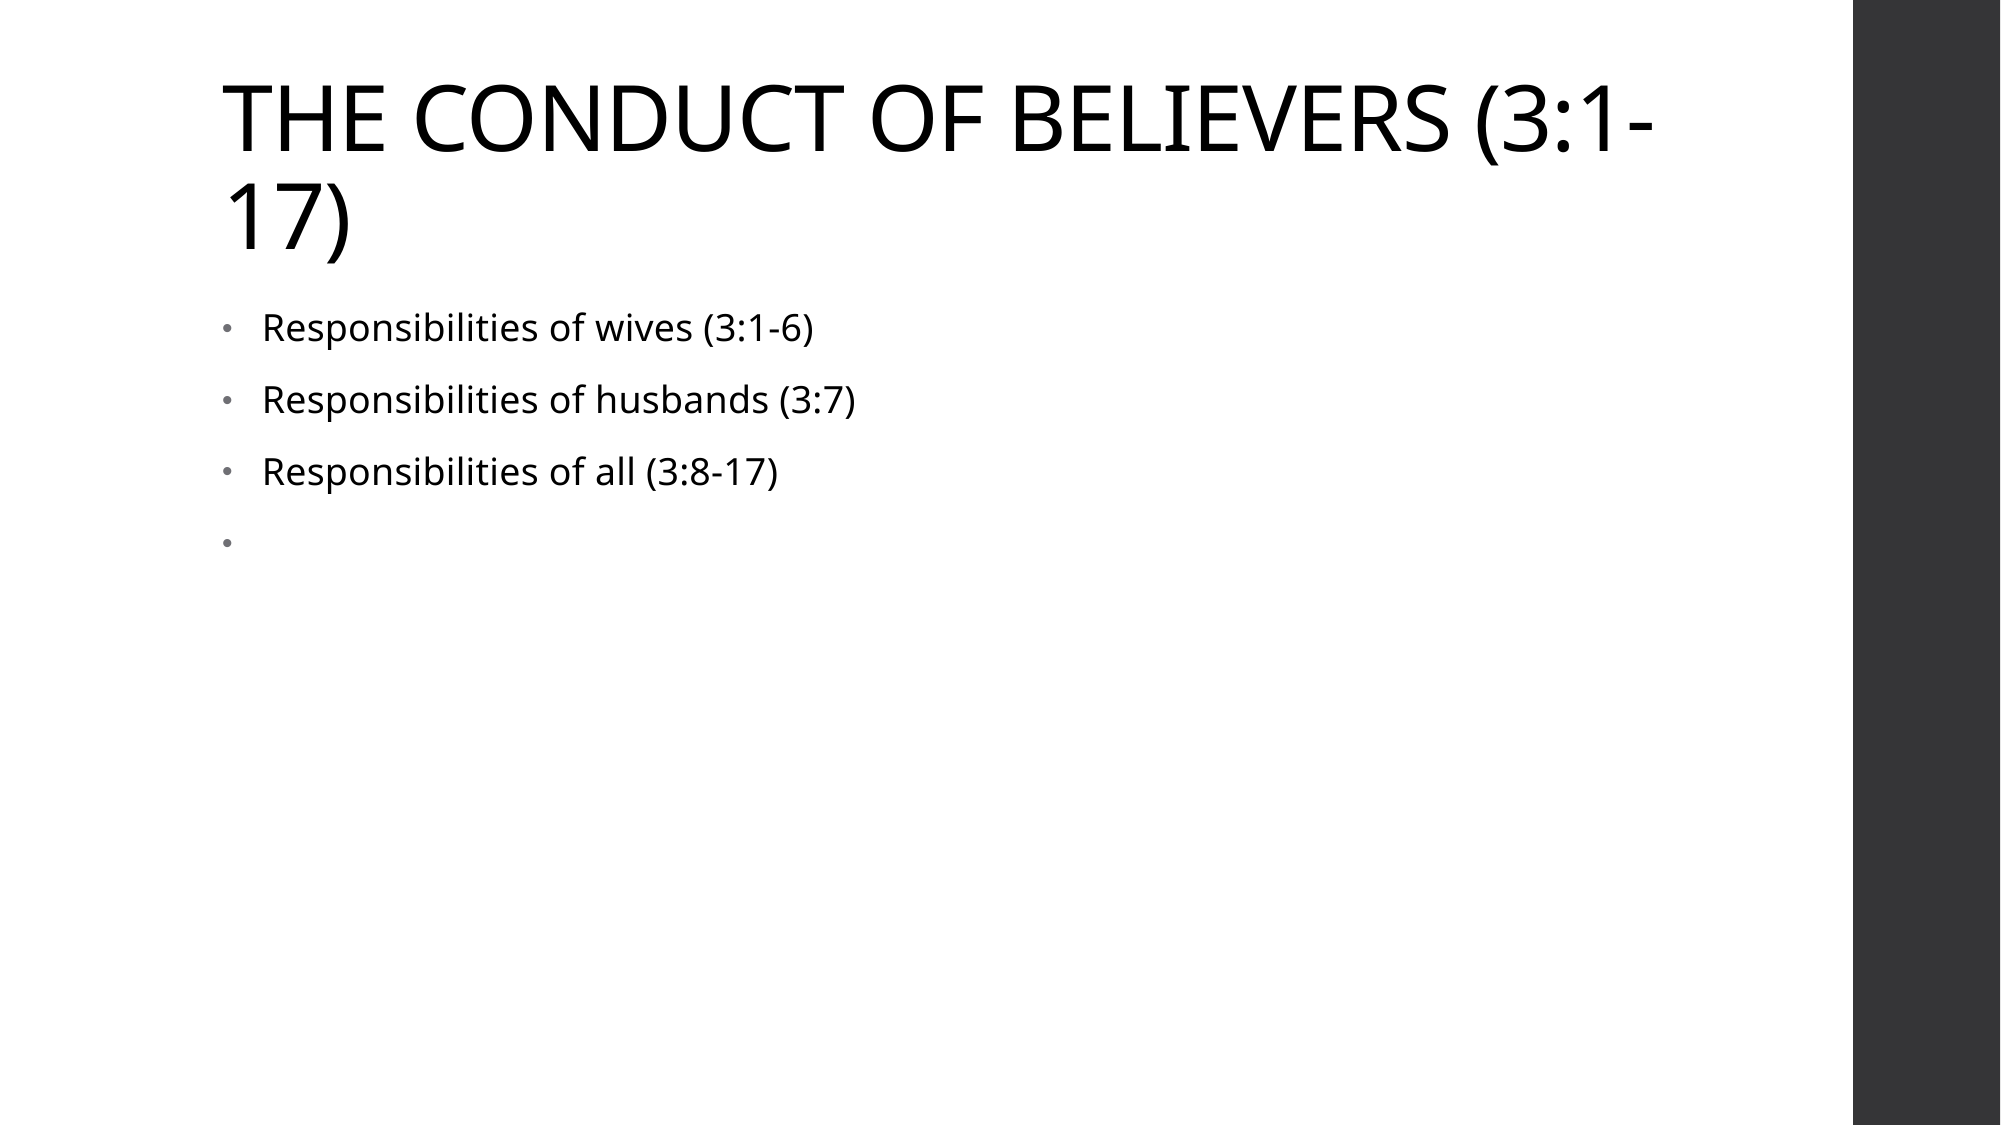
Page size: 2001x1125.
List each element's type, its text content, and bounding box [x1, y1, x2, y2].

title THE CONDUCT OF BELIEVERS (3:1-17) [206, 60, 1797, 278]
list Responsibilities of wives (3:1-6) Responsibilities of husbands (3:7) Responsibilities of all (3:8-17) [206, 299, 1617, 1014]
